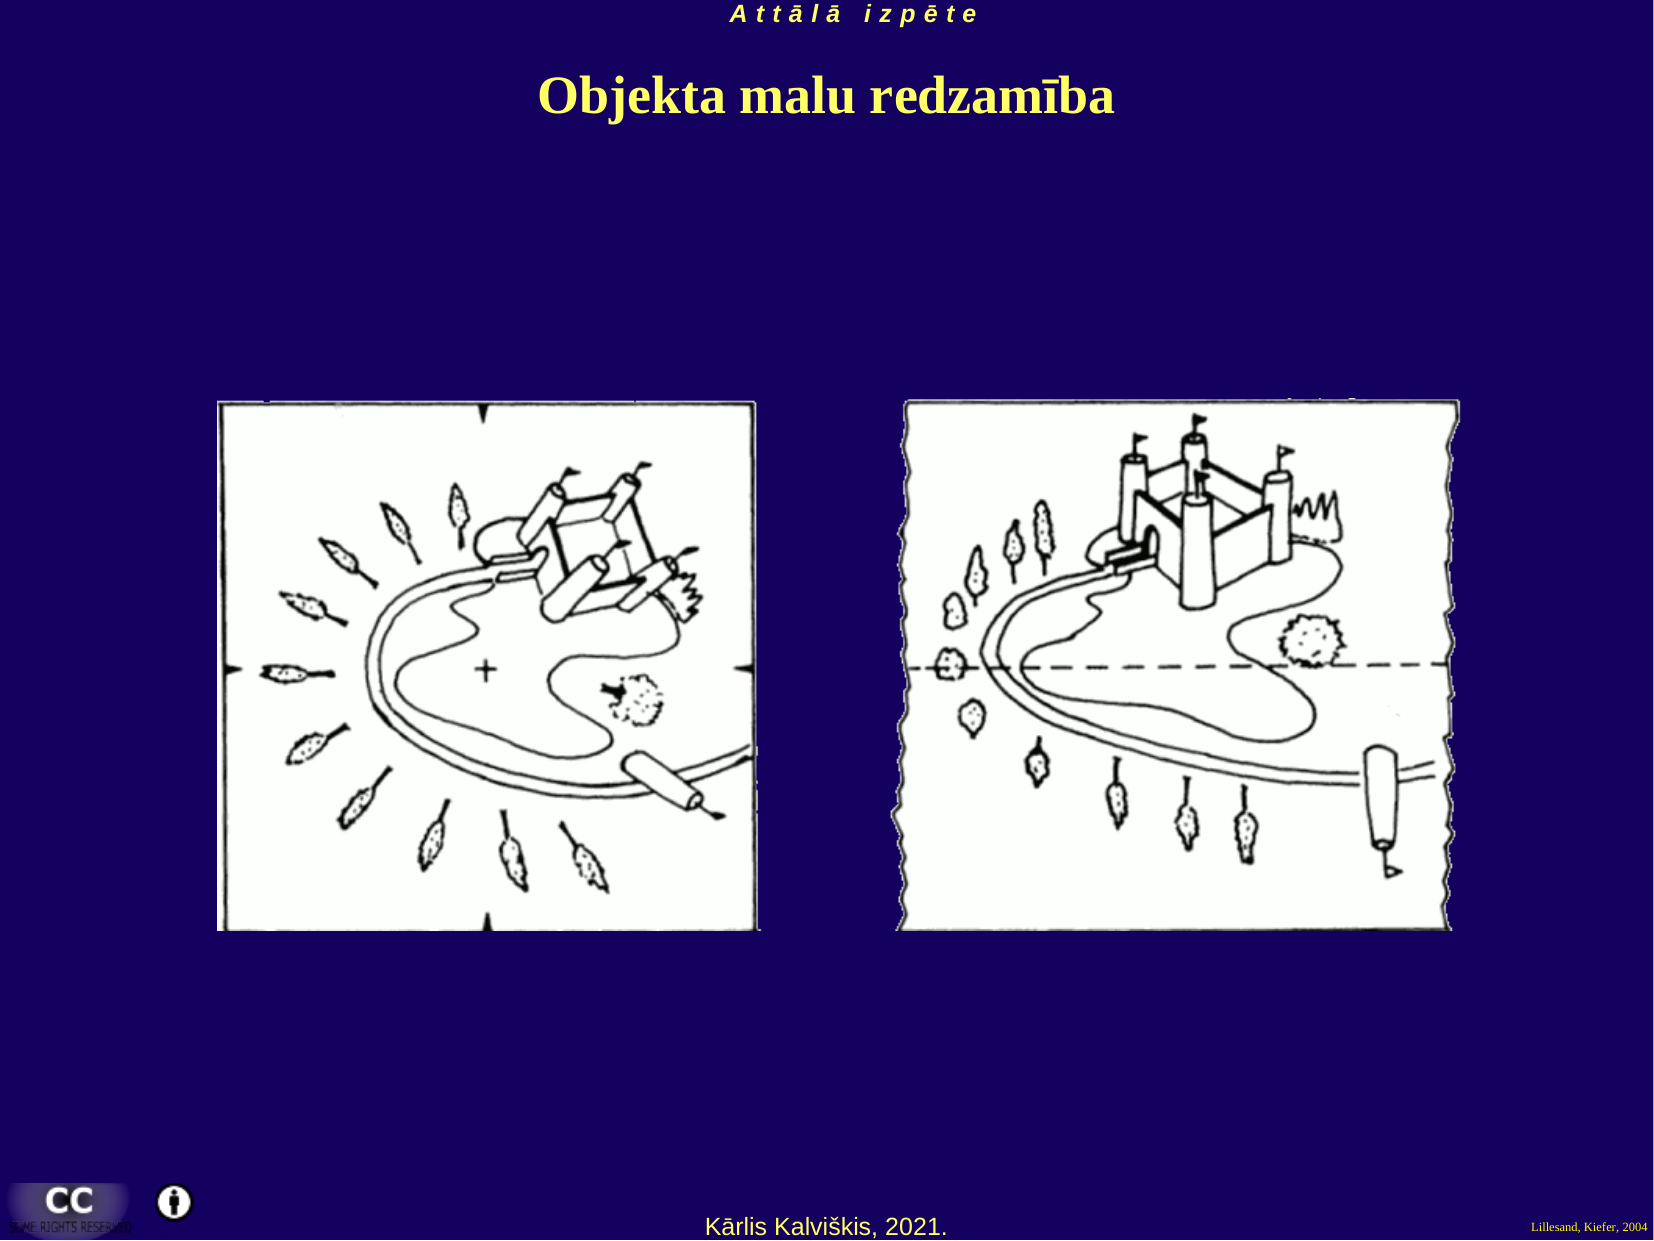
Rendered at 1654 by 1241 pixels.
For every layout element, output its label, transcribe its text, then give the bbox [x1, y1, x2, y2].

picture [217, 398, 1468, 931]
title Objekta malu redzamība [120, 65, 1533, 334]
picture [0, 1183, 141, 1241]
text_box Lillesand, Kiefer, 2004 [1521, 1214, 1654, 1241]
picture [155, 1183, 194, 1222]
